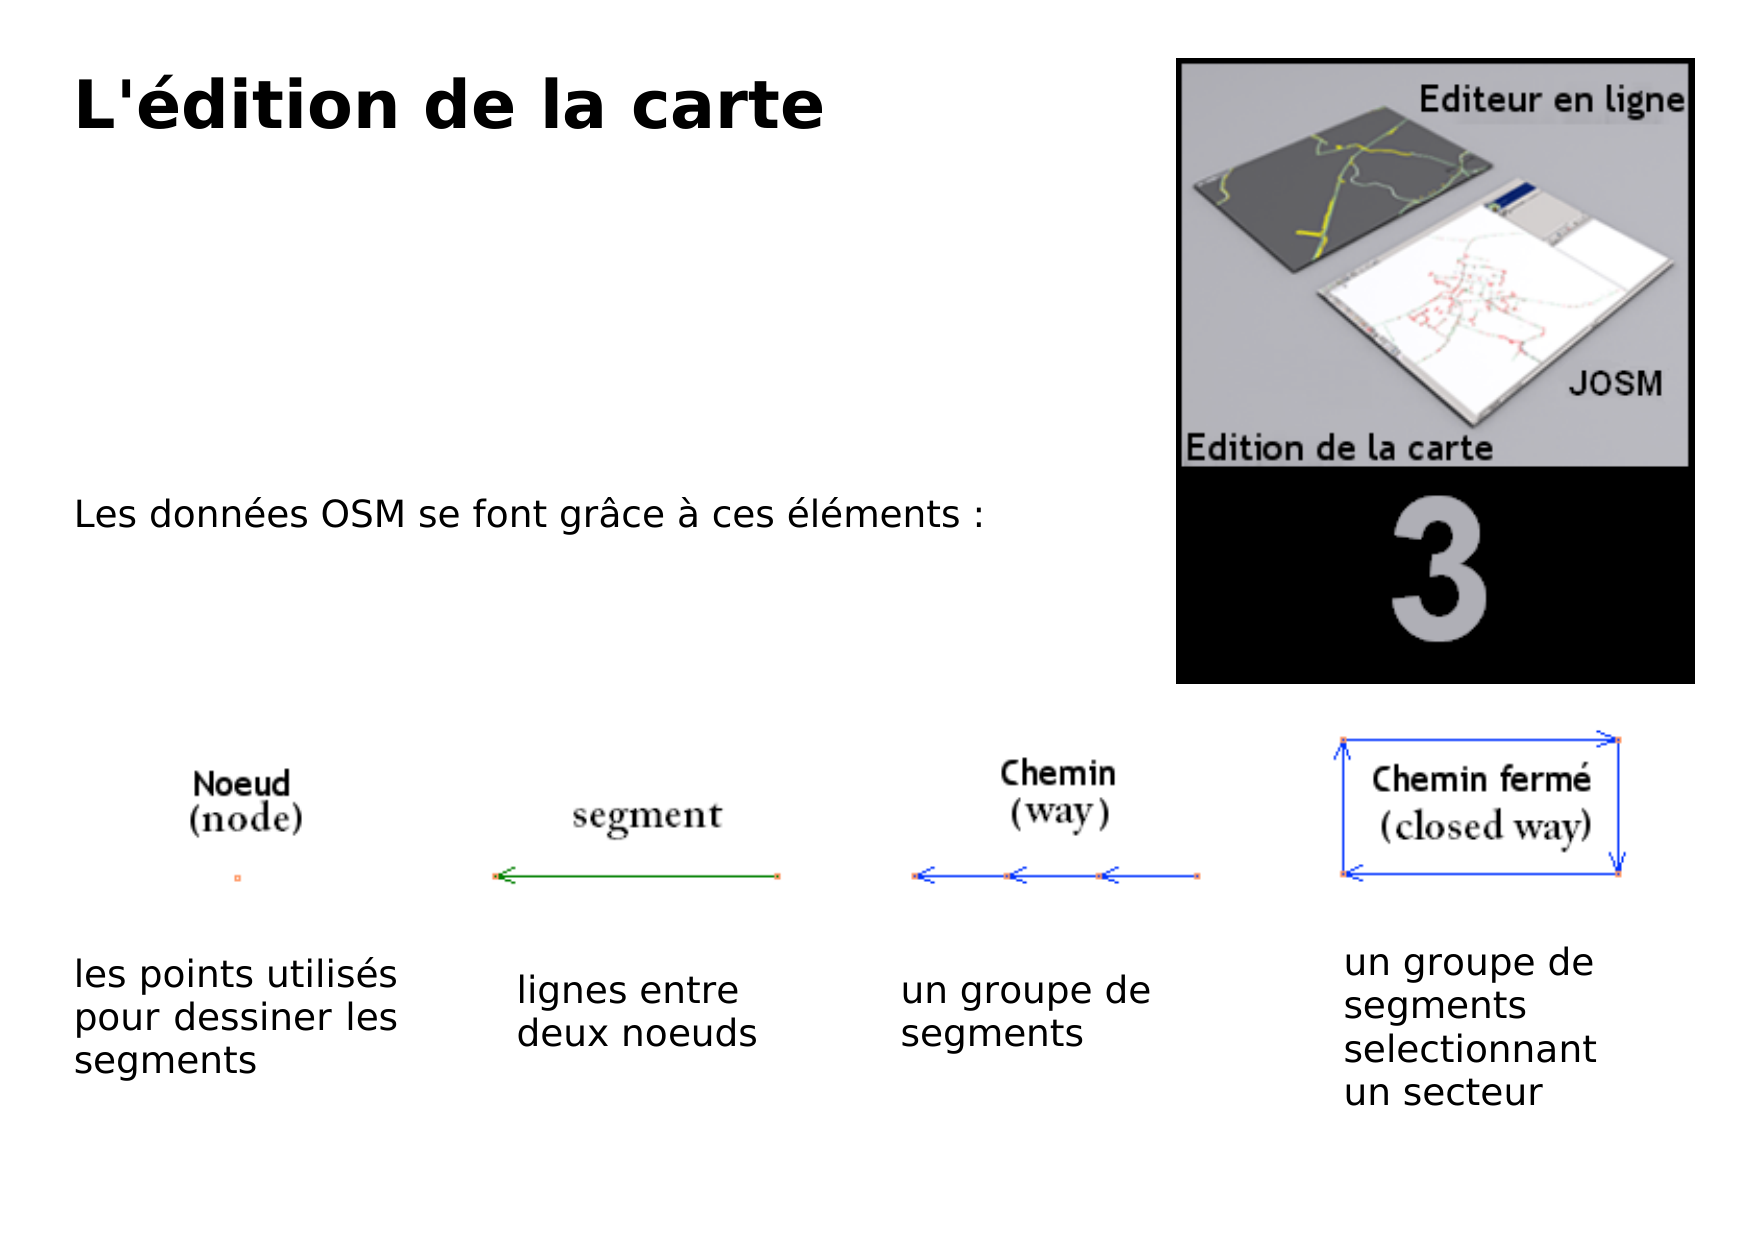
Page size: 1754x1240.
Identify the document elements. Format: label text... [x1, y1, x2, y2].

text_box L'édition de la carte Les données OSM se font grâce à ces éléments : [59, 59, 1182, 631]
text_box les points utilisés pour dessiner les segments [59, 944, 414, 1091]
picture [885, 708, 1226, 905]
picture [166, 738, 325, 909]
text_box lignes entre deux noeuds [501, 961, 827, 1063]
text_box un groupe de segments selectionnant un secteur [1328, 933, 1654, 1123]
picture [1176, 58, 1695, 684]
picture [472, 767, 802, 901]
text_box un groupe de segments [885, 961, 1211, 1063]
picture [1299, 708, 1647, 905]
